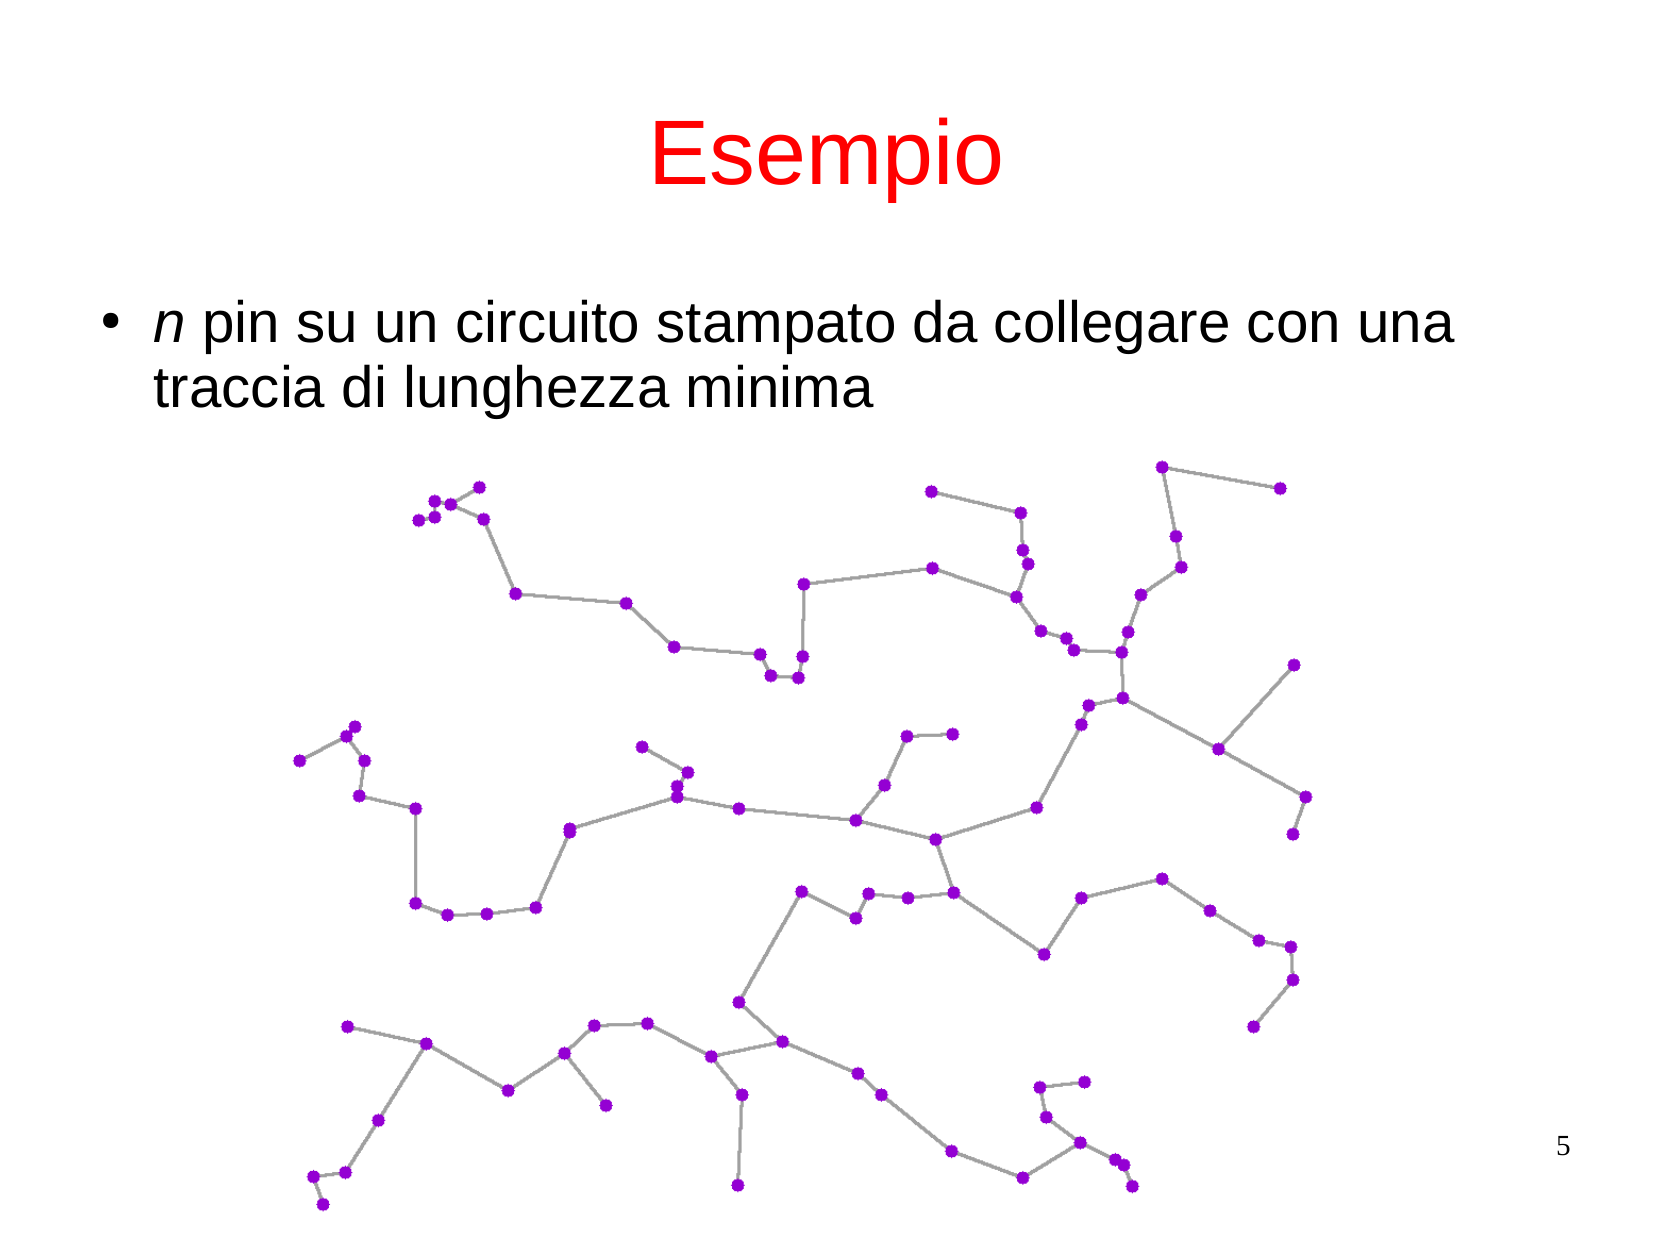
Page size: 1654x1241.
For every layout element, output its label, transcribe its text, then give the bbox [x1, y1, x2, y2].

title Esempio [82, 49, 1571, 257]
picture [262, 421, 1351, 1238]
list n pin su un circuito stampato da collegare con una traccia di lunghezza minima [82, 290, 1571, 1109]
